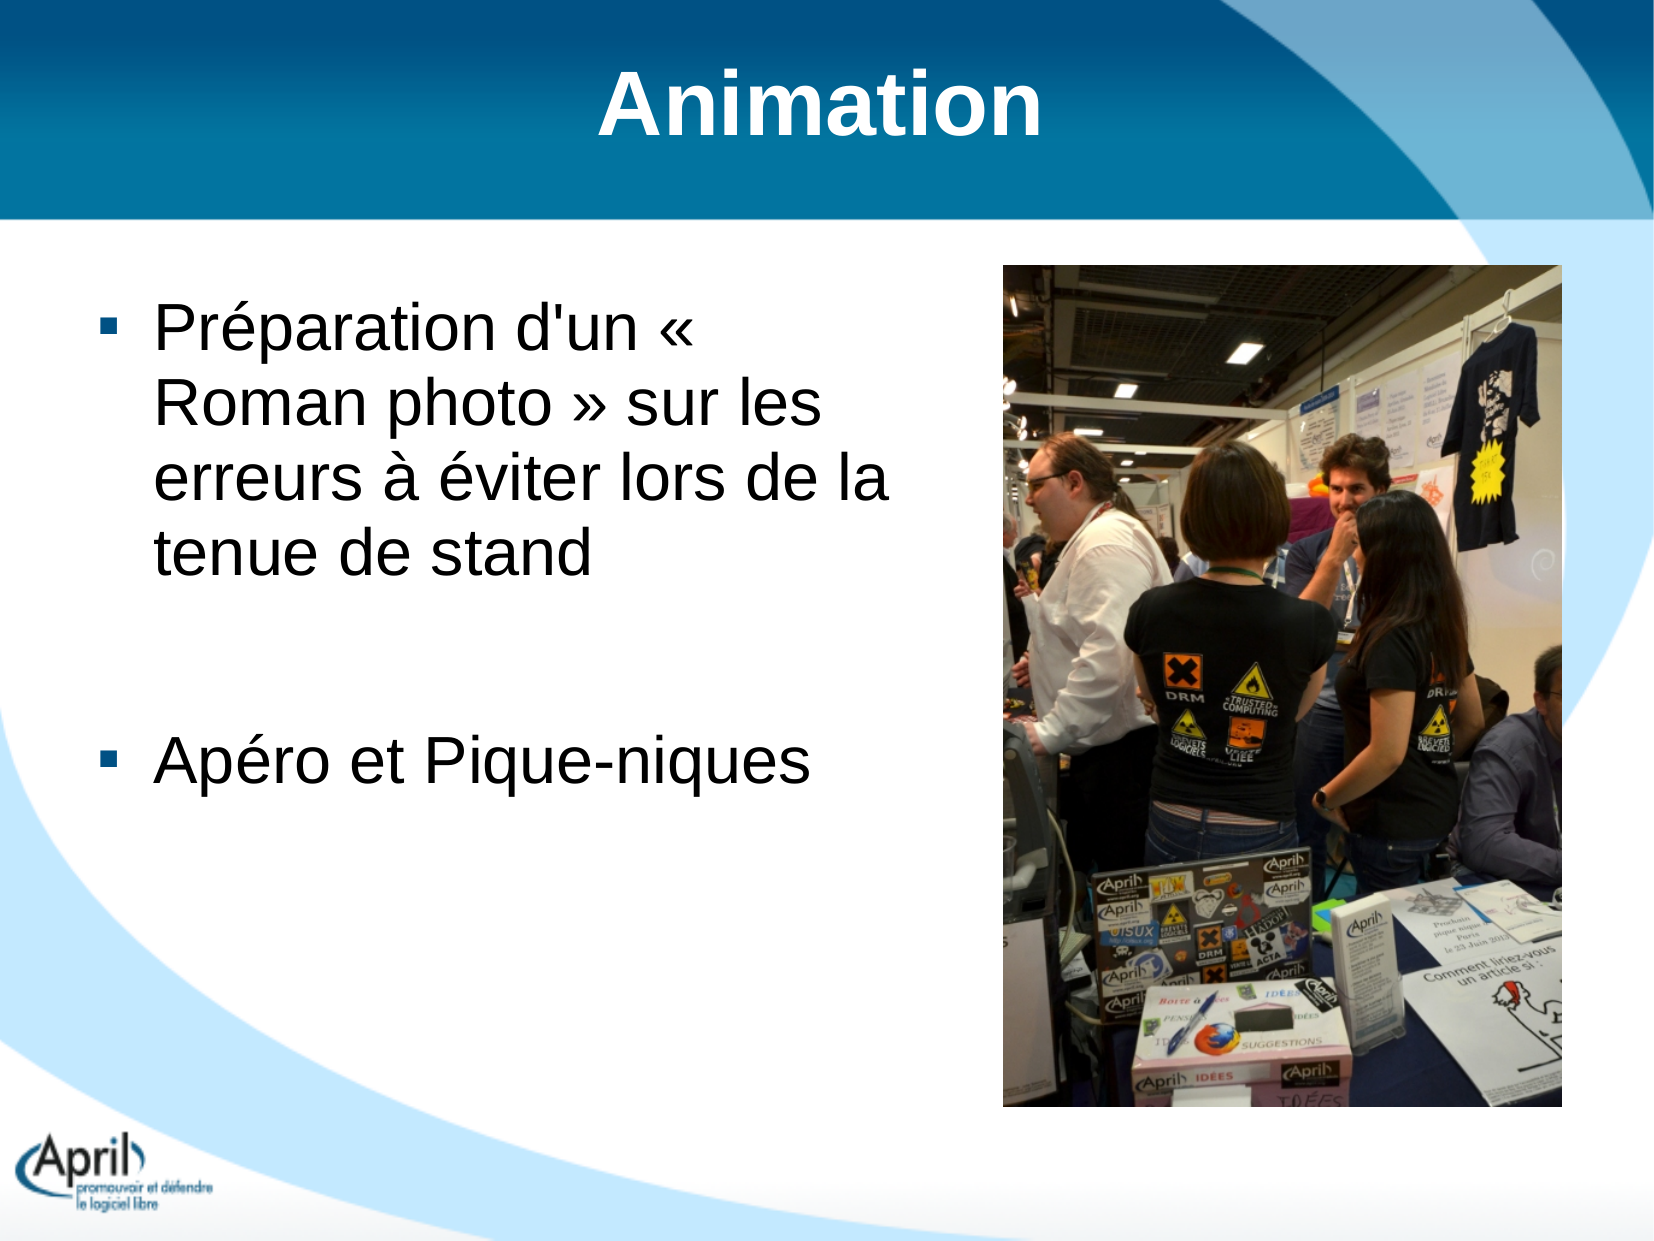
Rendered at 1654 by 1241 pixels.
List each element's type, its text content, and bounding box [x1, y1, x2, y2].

title Animation [76, 7, 1565, 200]
list Préparation d'un « Roman photo » sur les erreurs à éviter lors de la tenue de stand Apéro et Pique-niques [82, 290, 916, 1094]
picture [0, 0, 1654, 1241]
